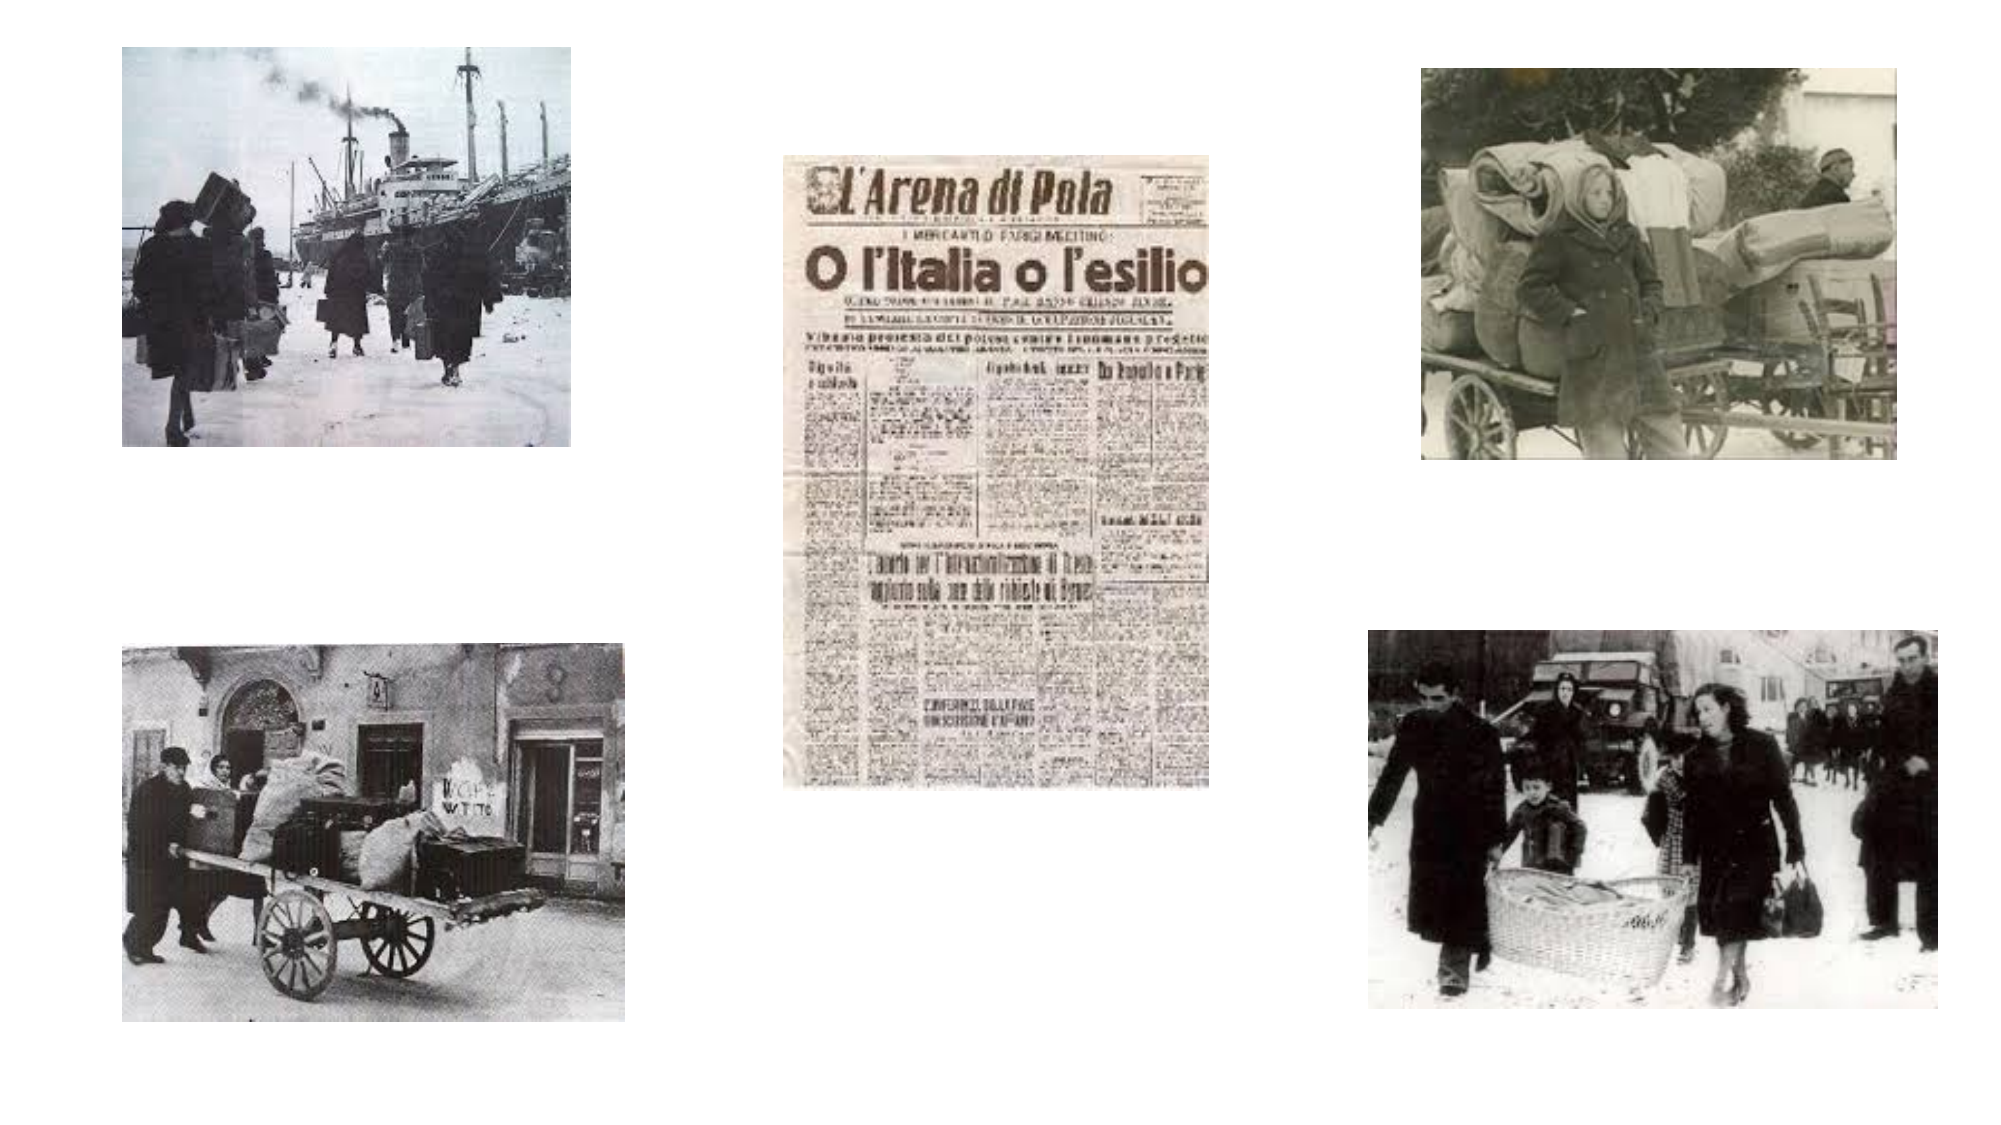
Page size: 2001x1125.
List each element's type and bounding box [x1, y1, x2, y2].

picture [1368, 631, 1938, 1009]
picture [122, 644, 625, 1023]
picture [122, 47, 571, 447]
picture [1421, 68, 1897, 460]
picture [783, 155, 1209, 791]
